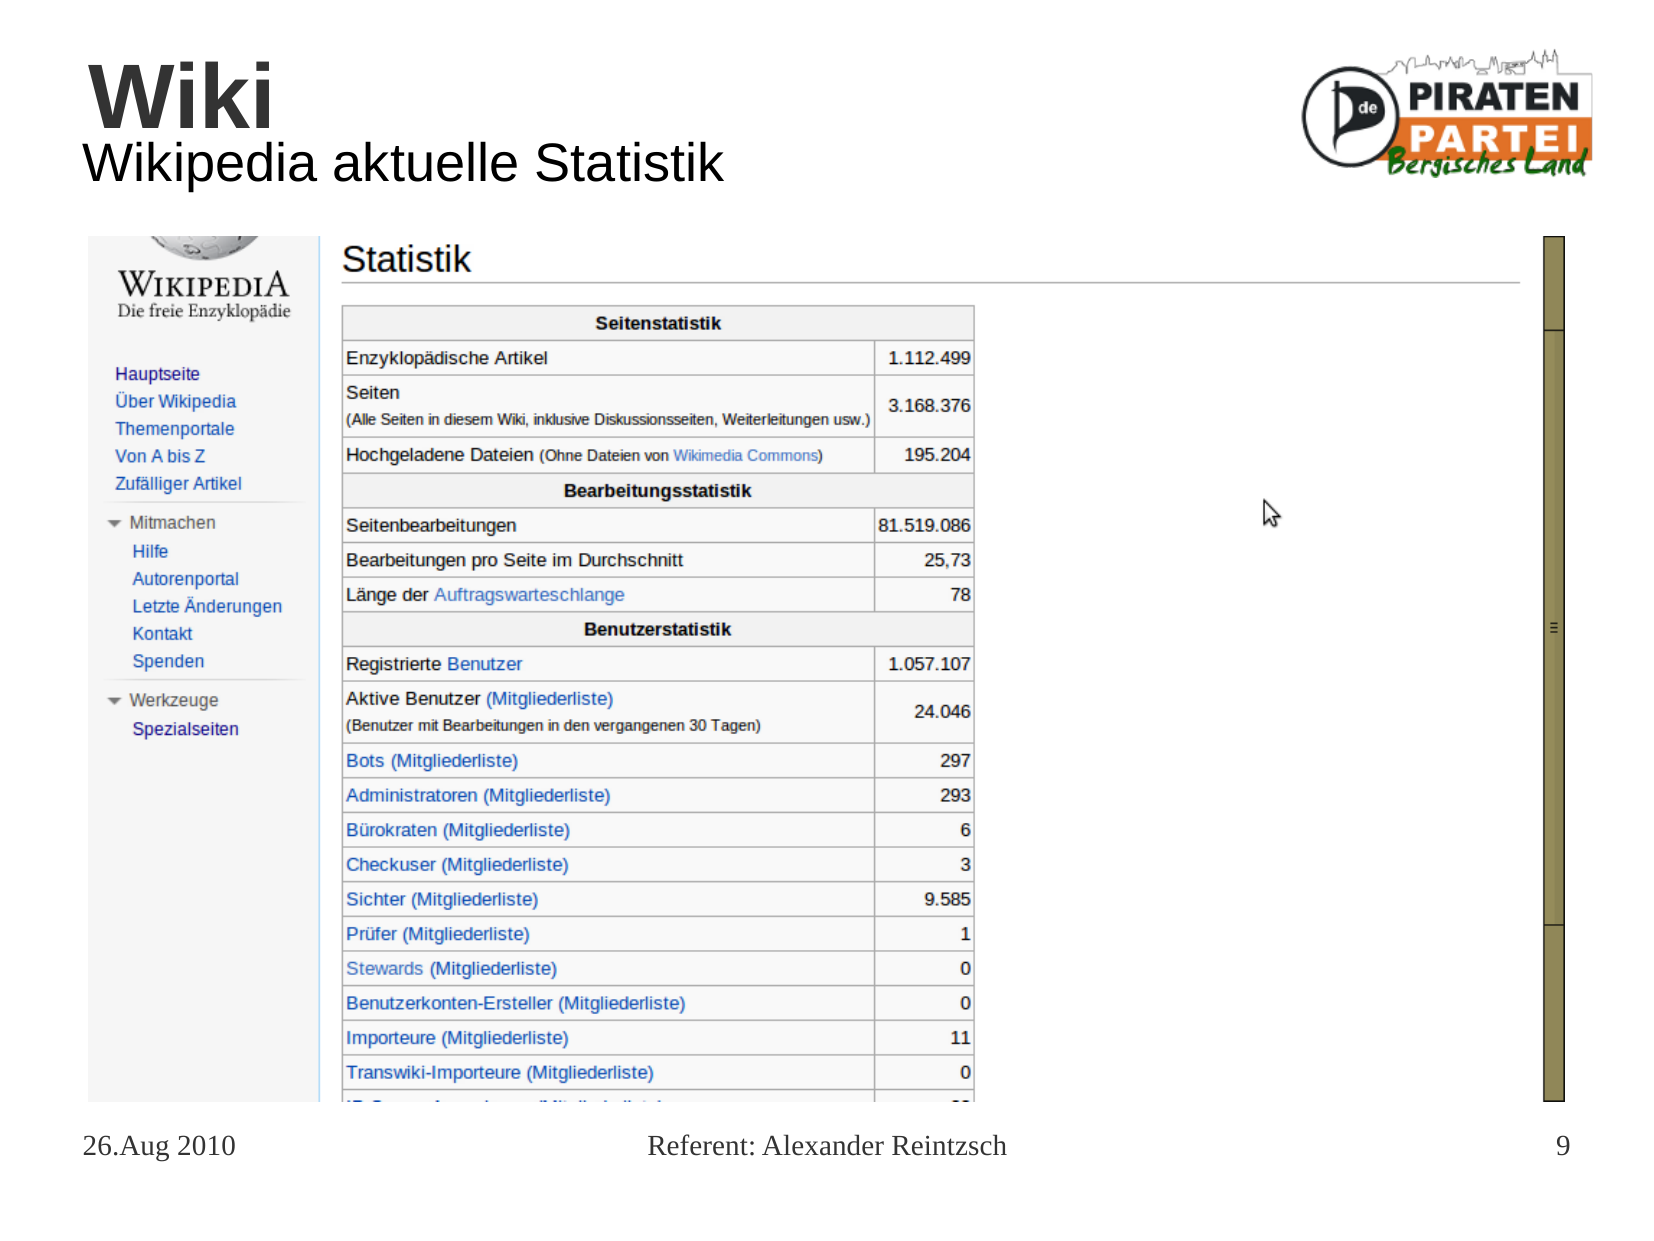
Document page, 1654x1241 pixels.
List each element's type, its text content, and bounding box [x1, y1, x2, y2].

picture [88, 236, 1565, 1102]
title Wikipedia aktuelle Statistik [82, 118, 1300, 207]
picture [1299, 48, 1595, 178]
